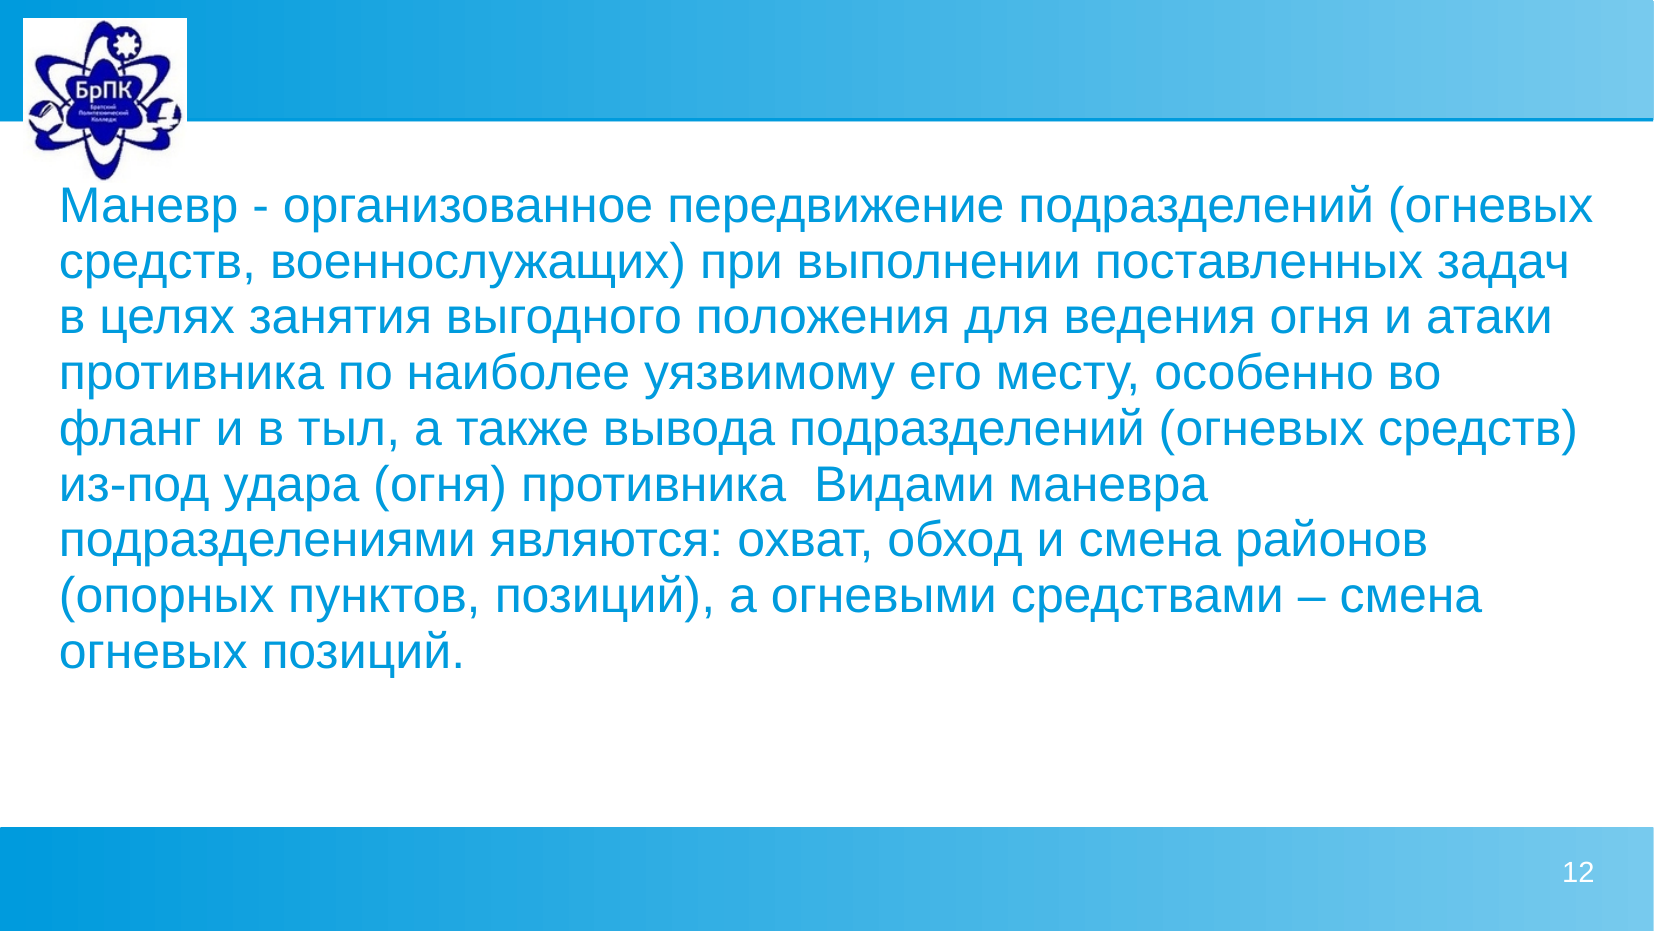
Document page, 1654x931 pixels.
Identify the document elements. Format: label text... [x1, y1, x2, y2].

picture [23, 19, 187, 183]
list Маневр - организованное передвижение подразделений (огневых средств, военнослужащих) при выполнении поставленных задач в целях занятия выгодного положения для ведения огня и атаки противника по наиболее уязвимому его месту, особенно во фланг и в тыл, а также вывода подразделений (огневых средств) из-под удара (огня) противника Видами маневра подразделениями являются: охват, обход и смена районов (опорных пунктов, позиций), а огневыми средствами – смена огневых позиций. [59, 177, 1595, 768]
